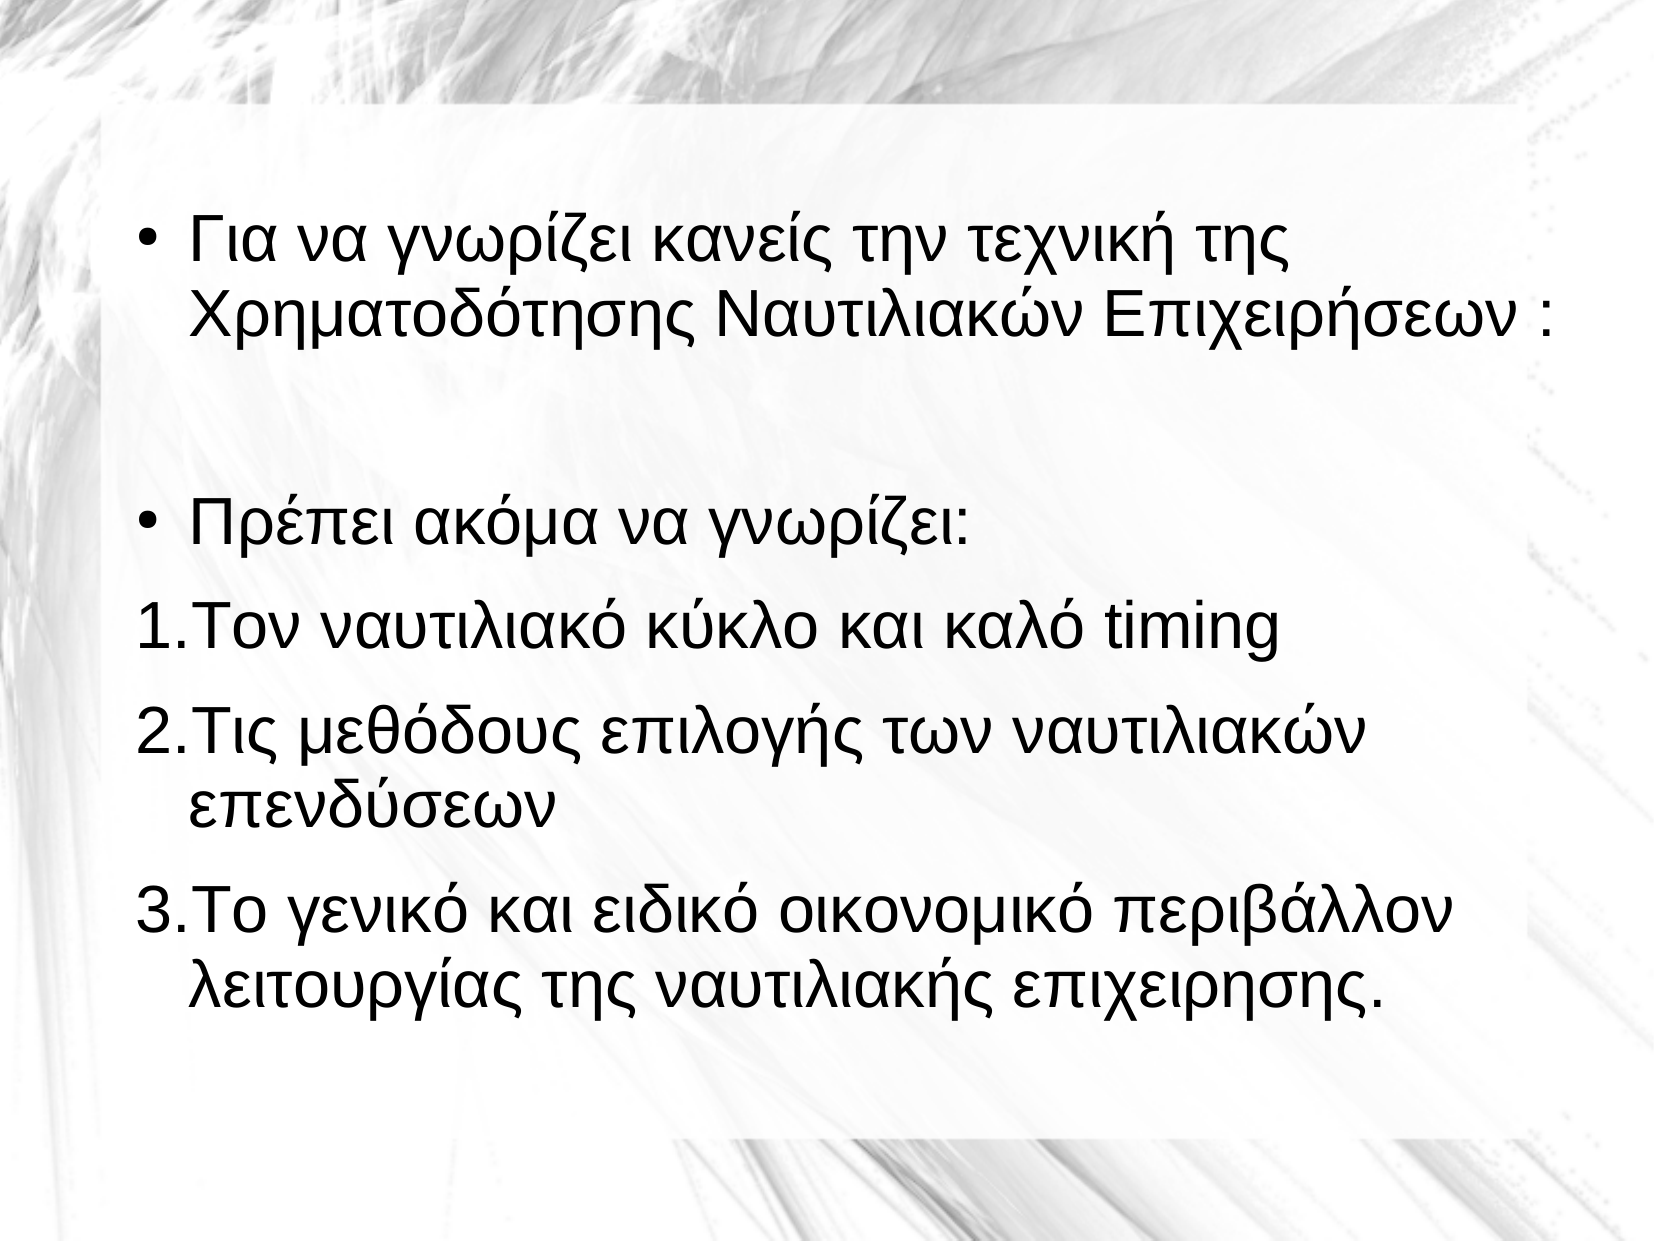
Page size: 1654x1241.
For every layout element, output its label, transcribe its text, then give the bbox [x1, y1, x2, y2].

list Για να γνωρίζει κανείς την τεχνική της Χρηματοδότησης Ναυτιλιακών Επιχειρήσεων : Πρέπει ακόμα να γνωρίζει: Τον ναυτιλιακό κύκλο και καλό timing Τις μεθόδους επιλογής των ναυτιλιακών επενδύσεων Το γενικό και ειδικό οικονομικό περιβάλλον λειτουργίας της ναυτιλιακής επιχειρησης. [118, 200, 1571, 1022]
picture [0, 0, 1654, 1241]
